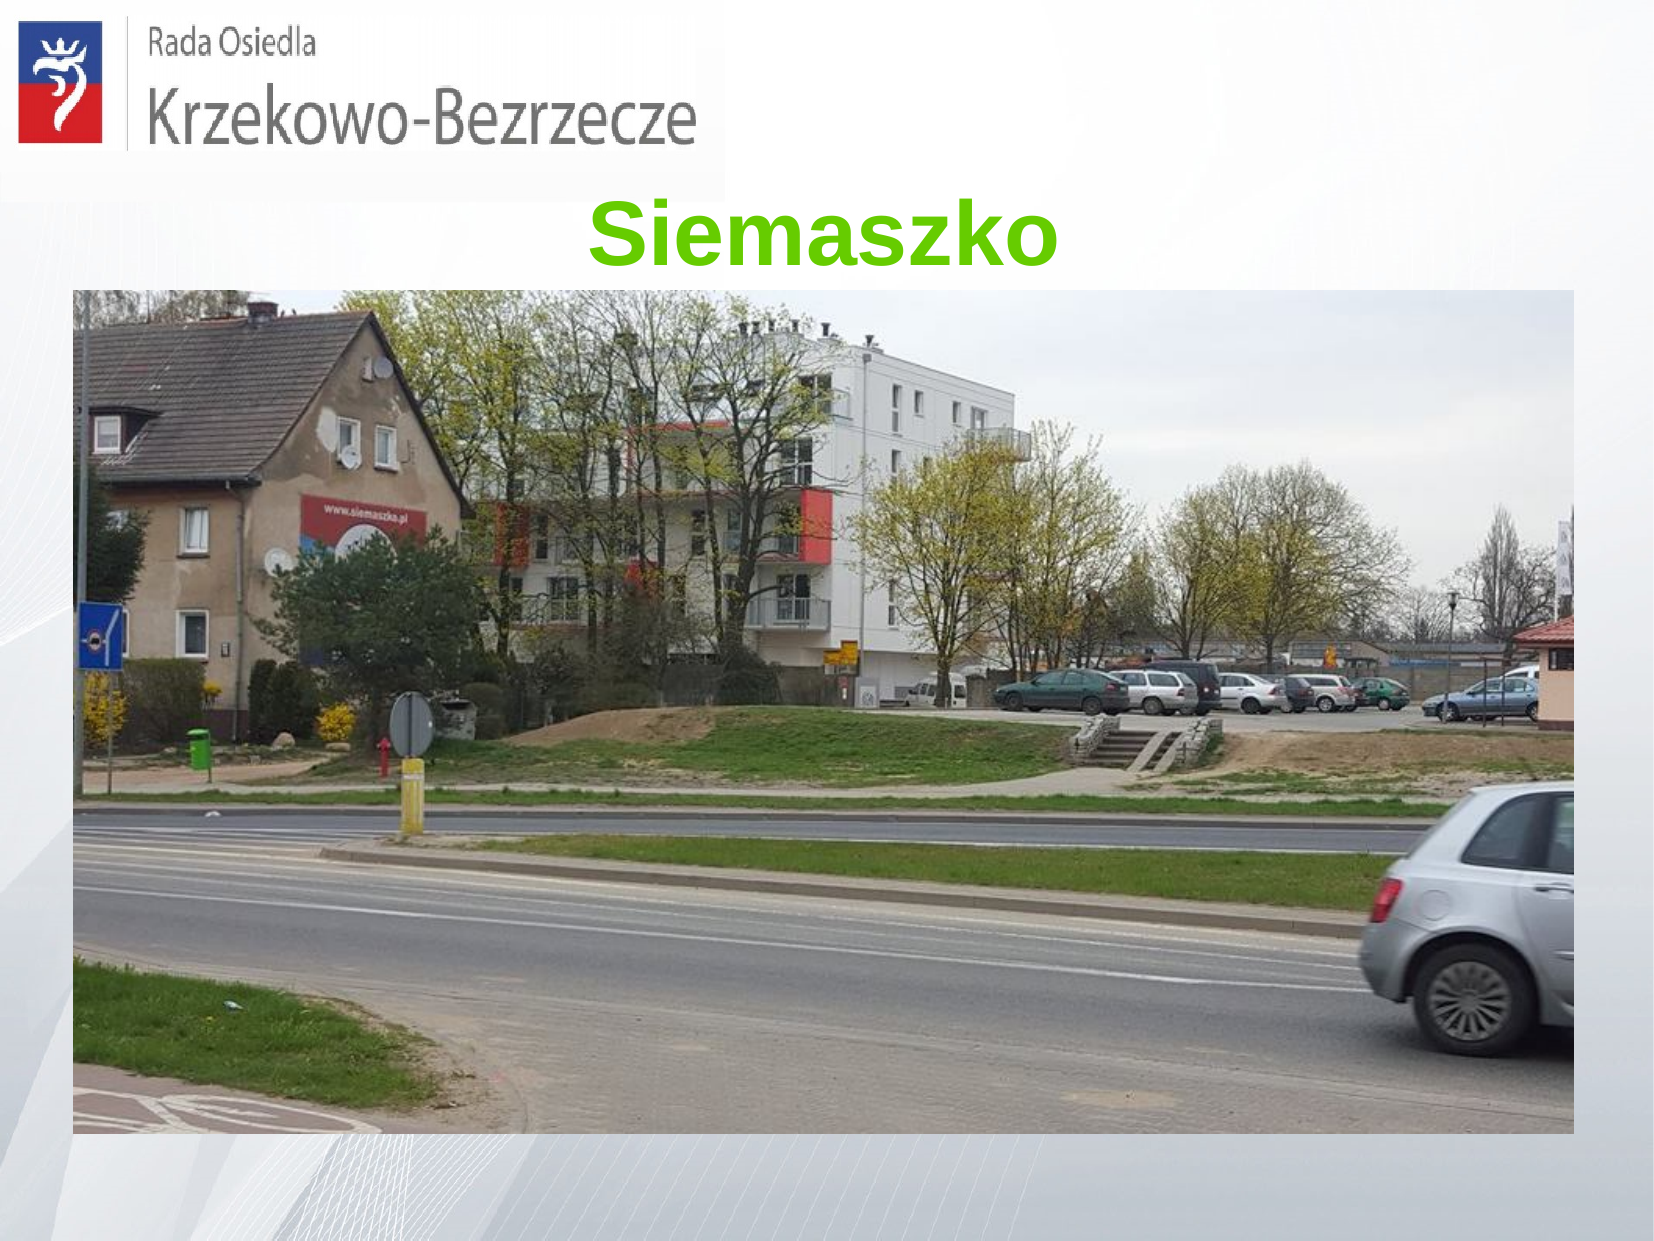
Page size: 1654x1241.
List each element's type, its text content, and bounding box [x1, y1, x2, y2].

picture [0, 0, 1654, 1241]
title Siemaszko [80, 130, 1569, 290]
